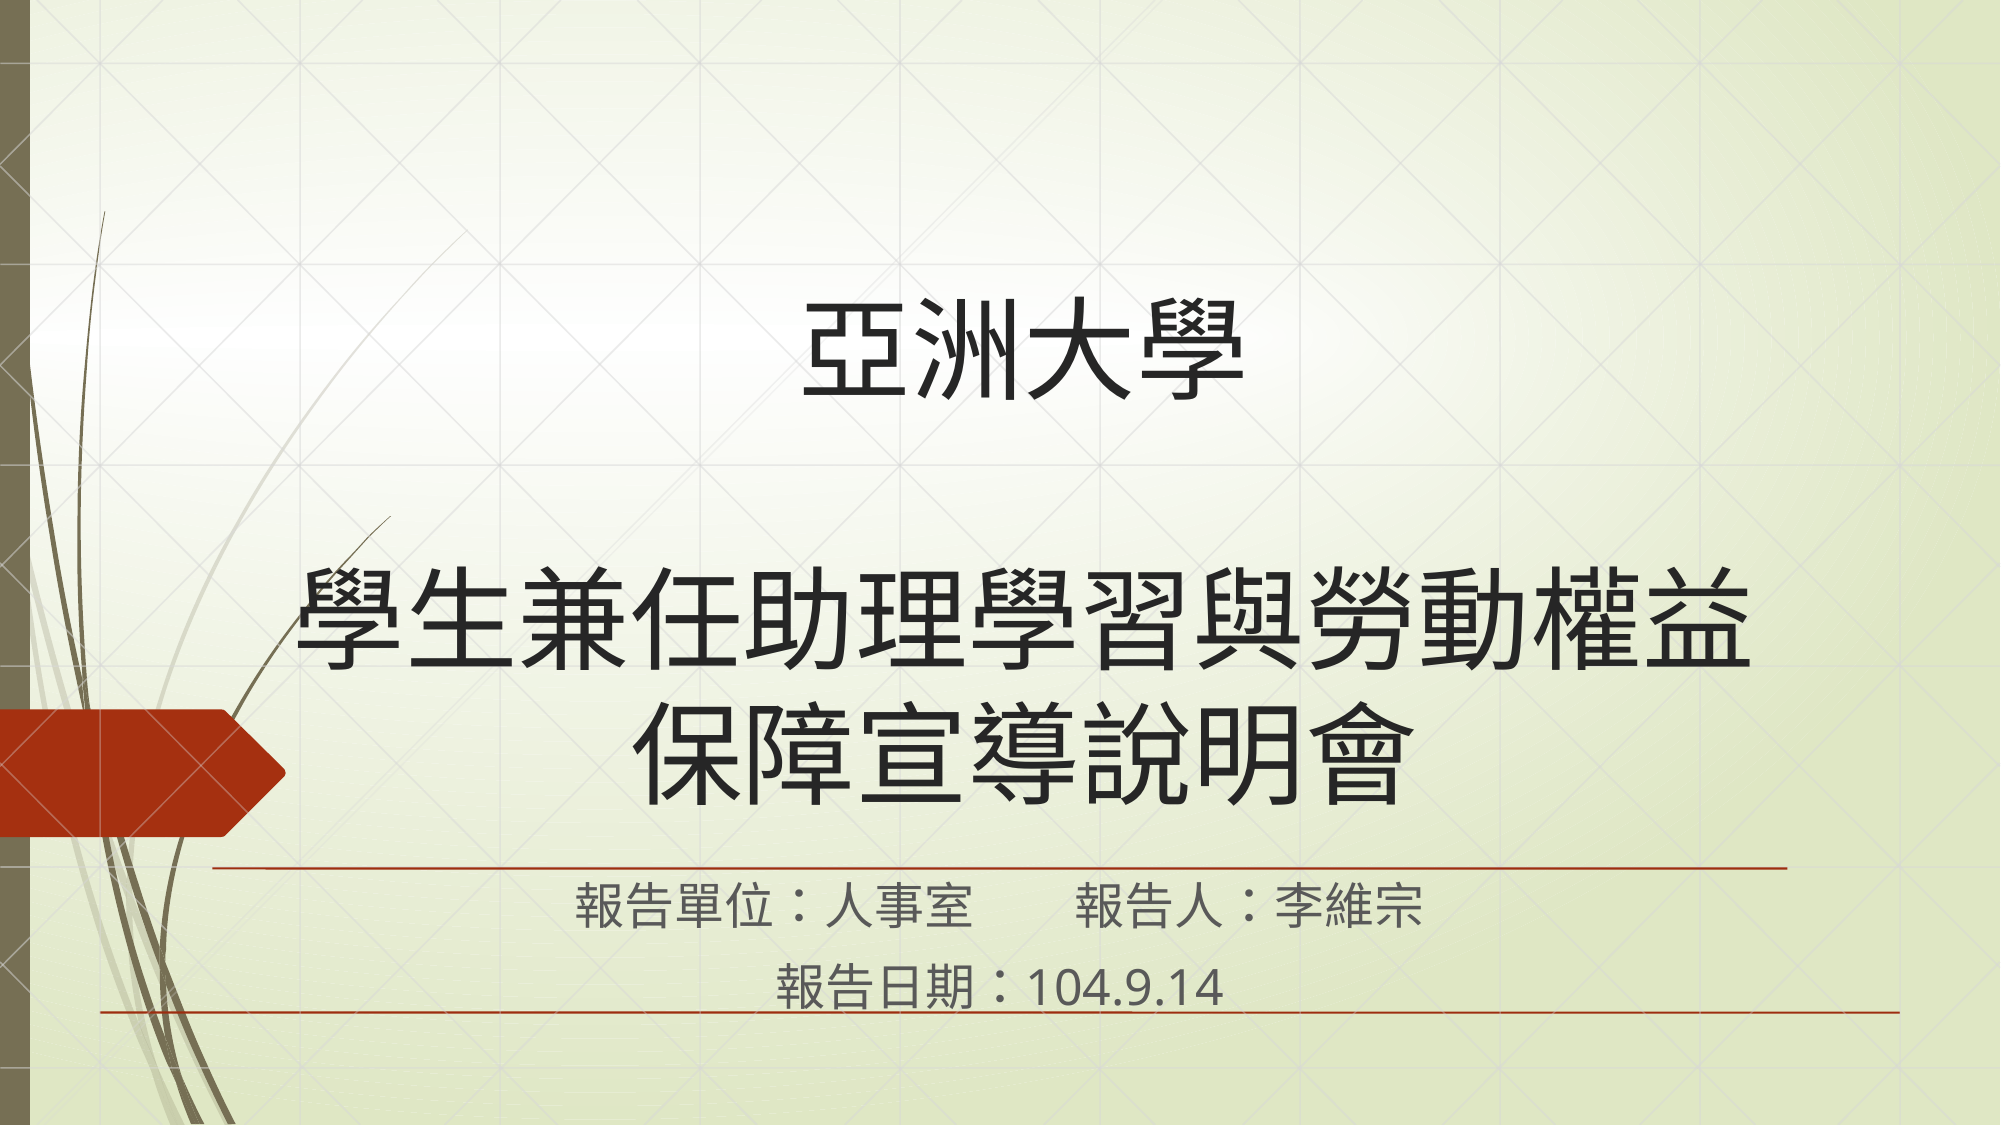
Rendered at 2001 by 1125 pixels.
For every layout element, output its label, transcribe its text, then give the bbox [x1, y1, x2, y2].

title 亞洲大學 學生兼任助理學習與勞動權益 保障宣導說明會 [268, 202, 1780, 827]
subtitle 報告單位：人事室 報告人：李維宗 報告日期：104.9.14 [268, 867, 1731, 1053]
